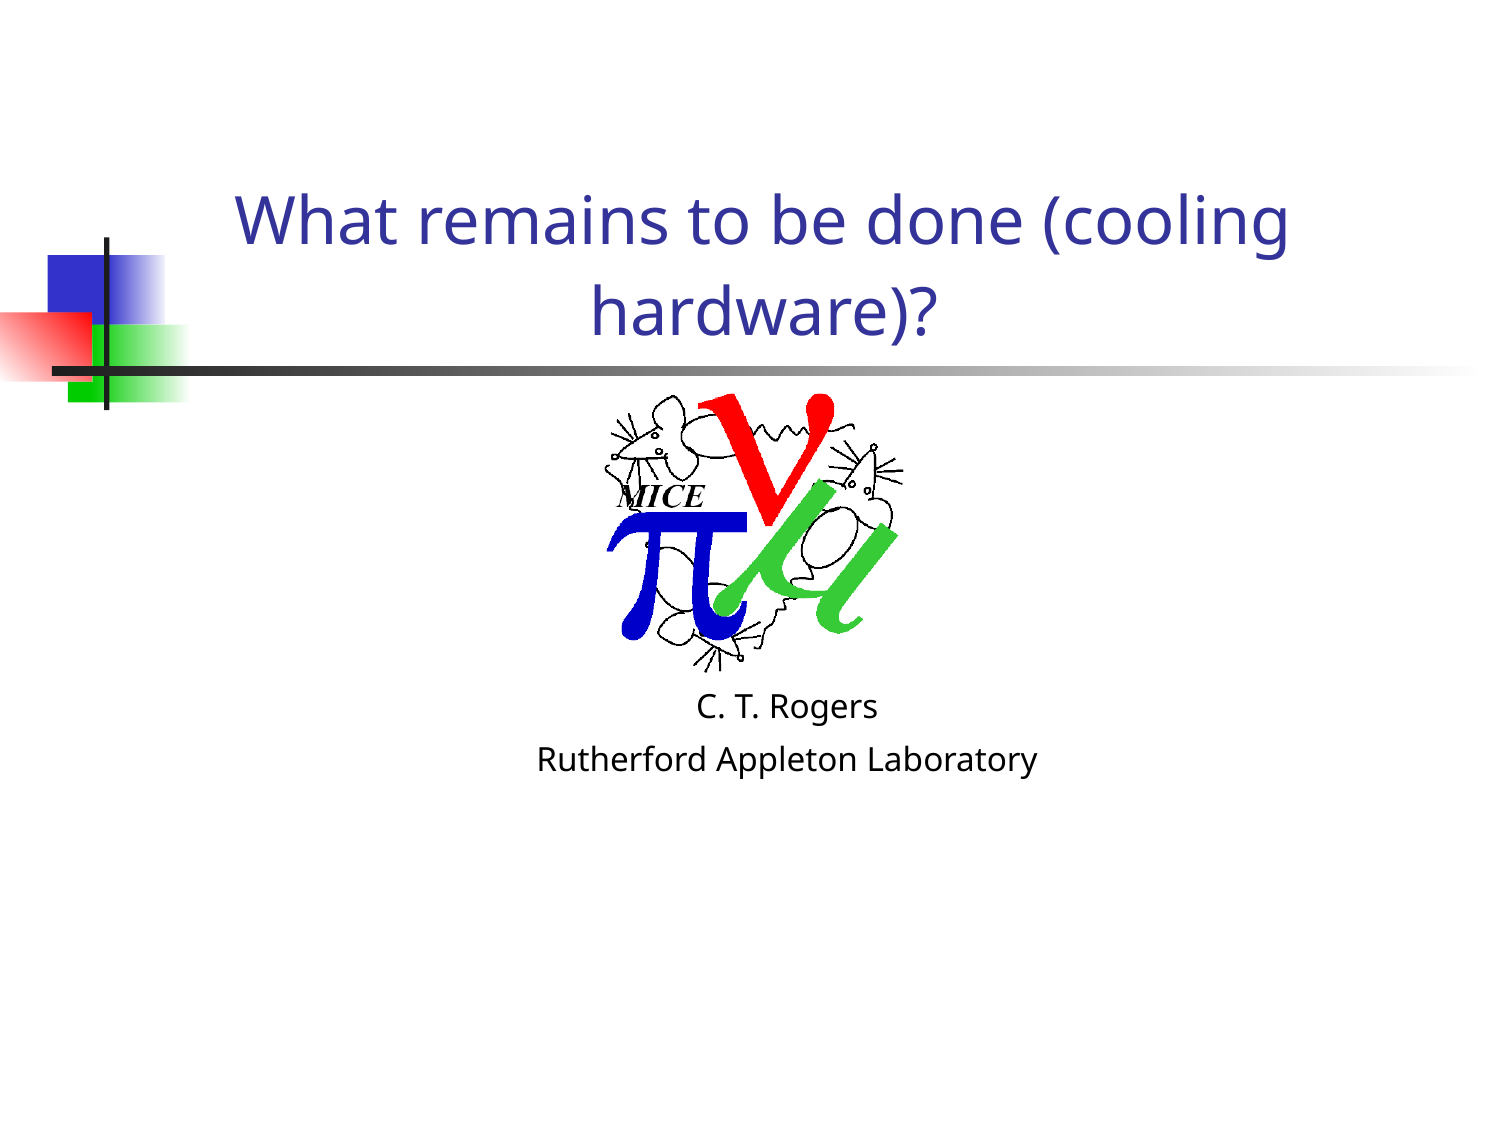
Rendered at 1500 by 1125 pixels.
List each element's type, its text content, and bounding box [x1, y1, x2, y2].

picture [575, 376, 930, 674]
title What remains to be done (cooling hardware)? [198, 0, 1329, 363]
subtitle C. T. Rogers Rutherford Appleton Laboratory [225, 674, 1276, 925]
